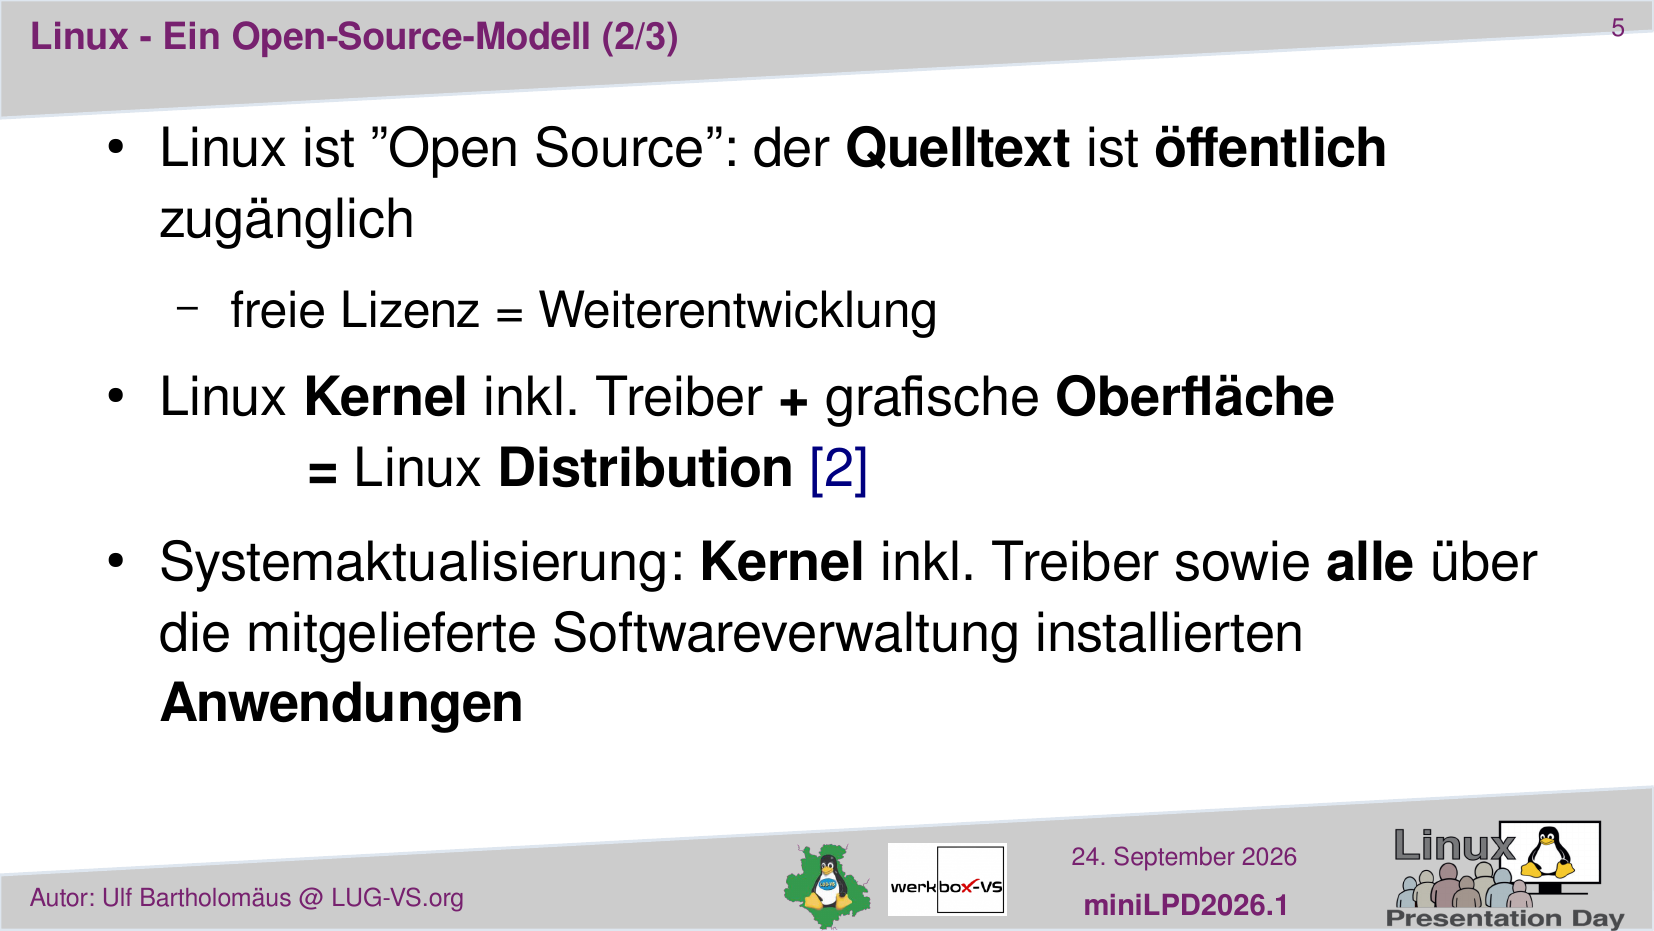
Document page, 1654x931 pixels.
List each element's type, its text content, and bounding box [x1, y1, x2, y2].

picture [781, 841, 873, 931]
picture [1387, 820, 1625, 931]
title Linux - Ein Open-Source-Modell (2/3) [29, 11, 1211, 101]
list Linux ist ”Open Source”: der Quelltext ist öffentlich zugänglich freie Lizenz = Weiterentwicklung Linux Kernel inkl. Treiber + grafische Oberfläche = Linux Distribution [2] Systemaktualisierung: Kernel inkl. Treiber sowie alle über die mitgelieferte Softwareverwaltung installierten Anwendungen [88, 112, 1565, 798]
picture [888, 843, 1007, 916]
